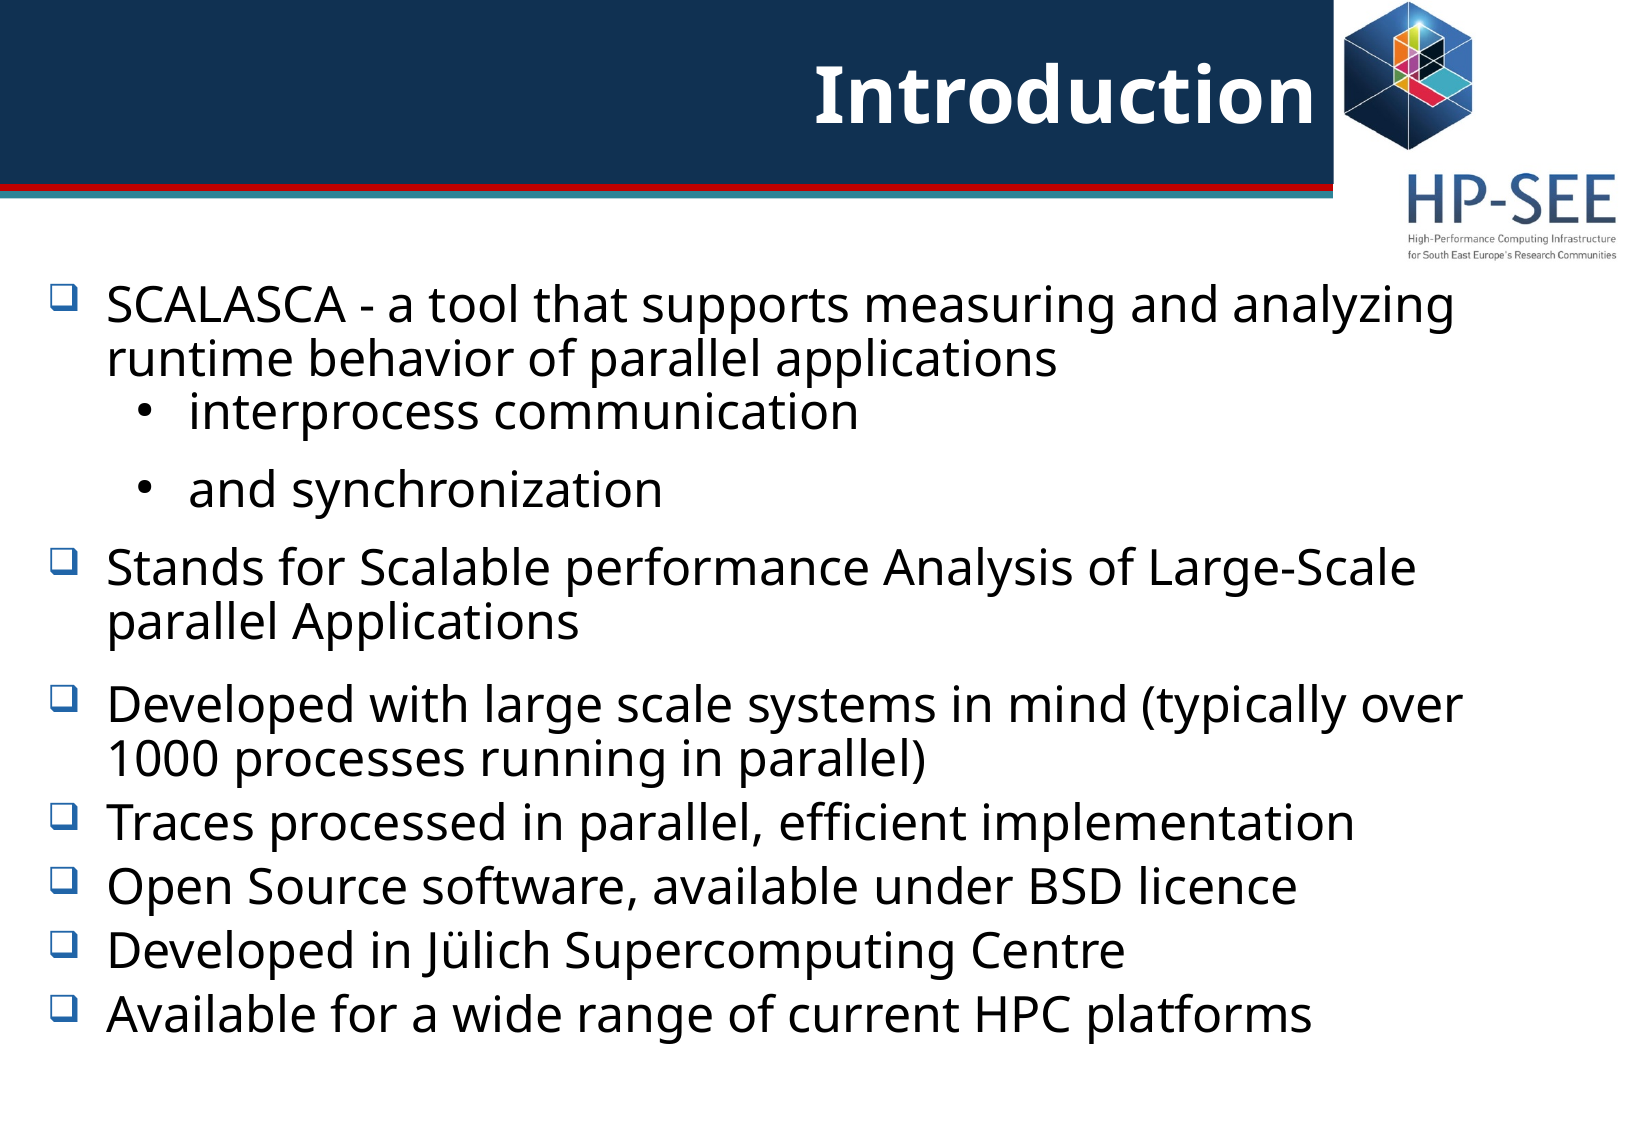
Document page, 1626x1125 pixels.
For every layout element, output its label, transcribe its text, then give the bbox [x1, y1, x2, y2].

picture [1333, 0, 1625, 263]
list SCALASCA - a tool that supports measuring and analyzing runtime behavior of parallel applications interprocess communication and synchronization Stands for Scalable performance Analysis of Large-Scale parallel Applications Developed with large scale systems in mind (typically over 1000 processes running in parallel) Traces processed in parallel, efficient implementation Open Source software, available under BSD licence Developed in Jülich Supercomputing Centre Available for a wide range of current HPC platforms [31, 271, 1593, 1079]
title Introduction [0, 0, 1334, 184]
